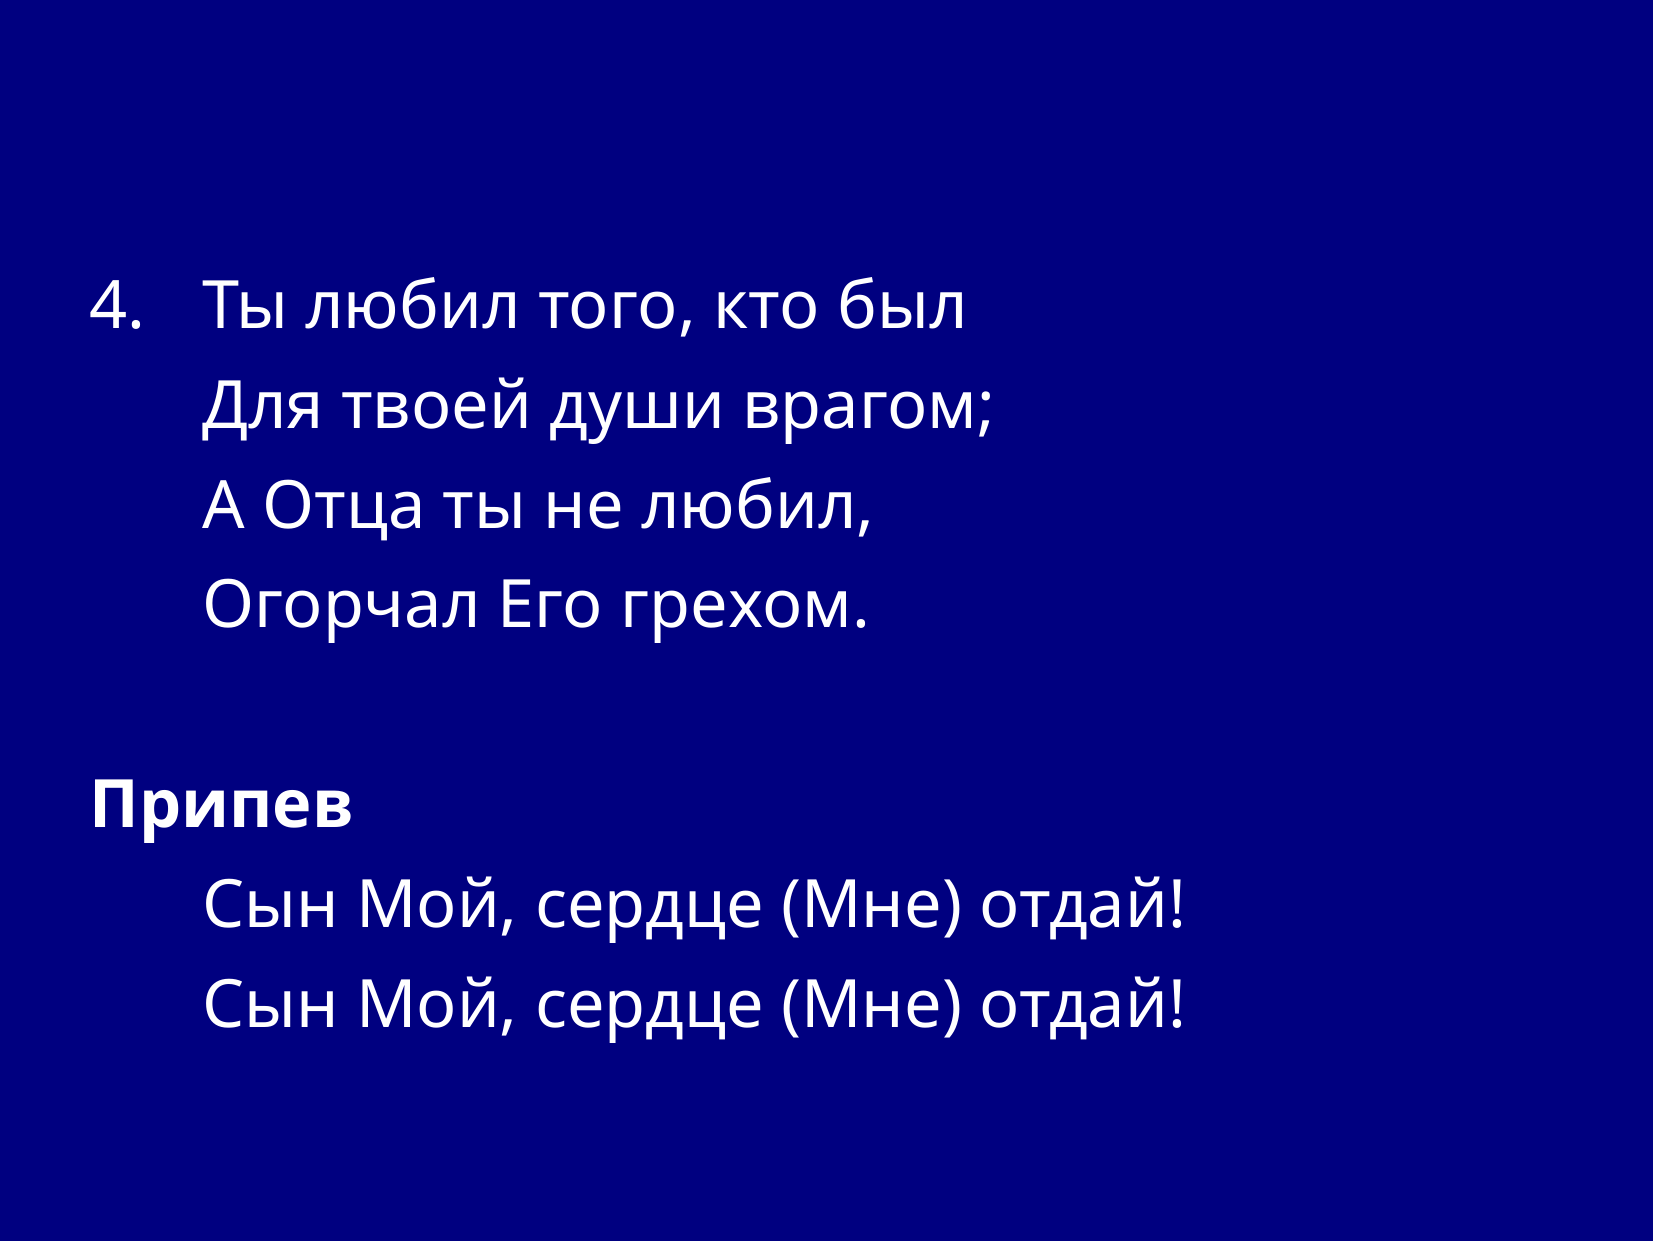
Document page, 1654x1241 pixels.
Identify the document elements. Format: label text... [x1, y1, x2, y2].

text_box 4. Ты любил того, кто был Для твоей души врагом; А Отца ты не любил, Огорчал Его грехом. Припев Сын Мой, сердце (Мне) отдай! Сын Мой, сердце (Мне) отдай! [75, 150, 1576, 1163]
